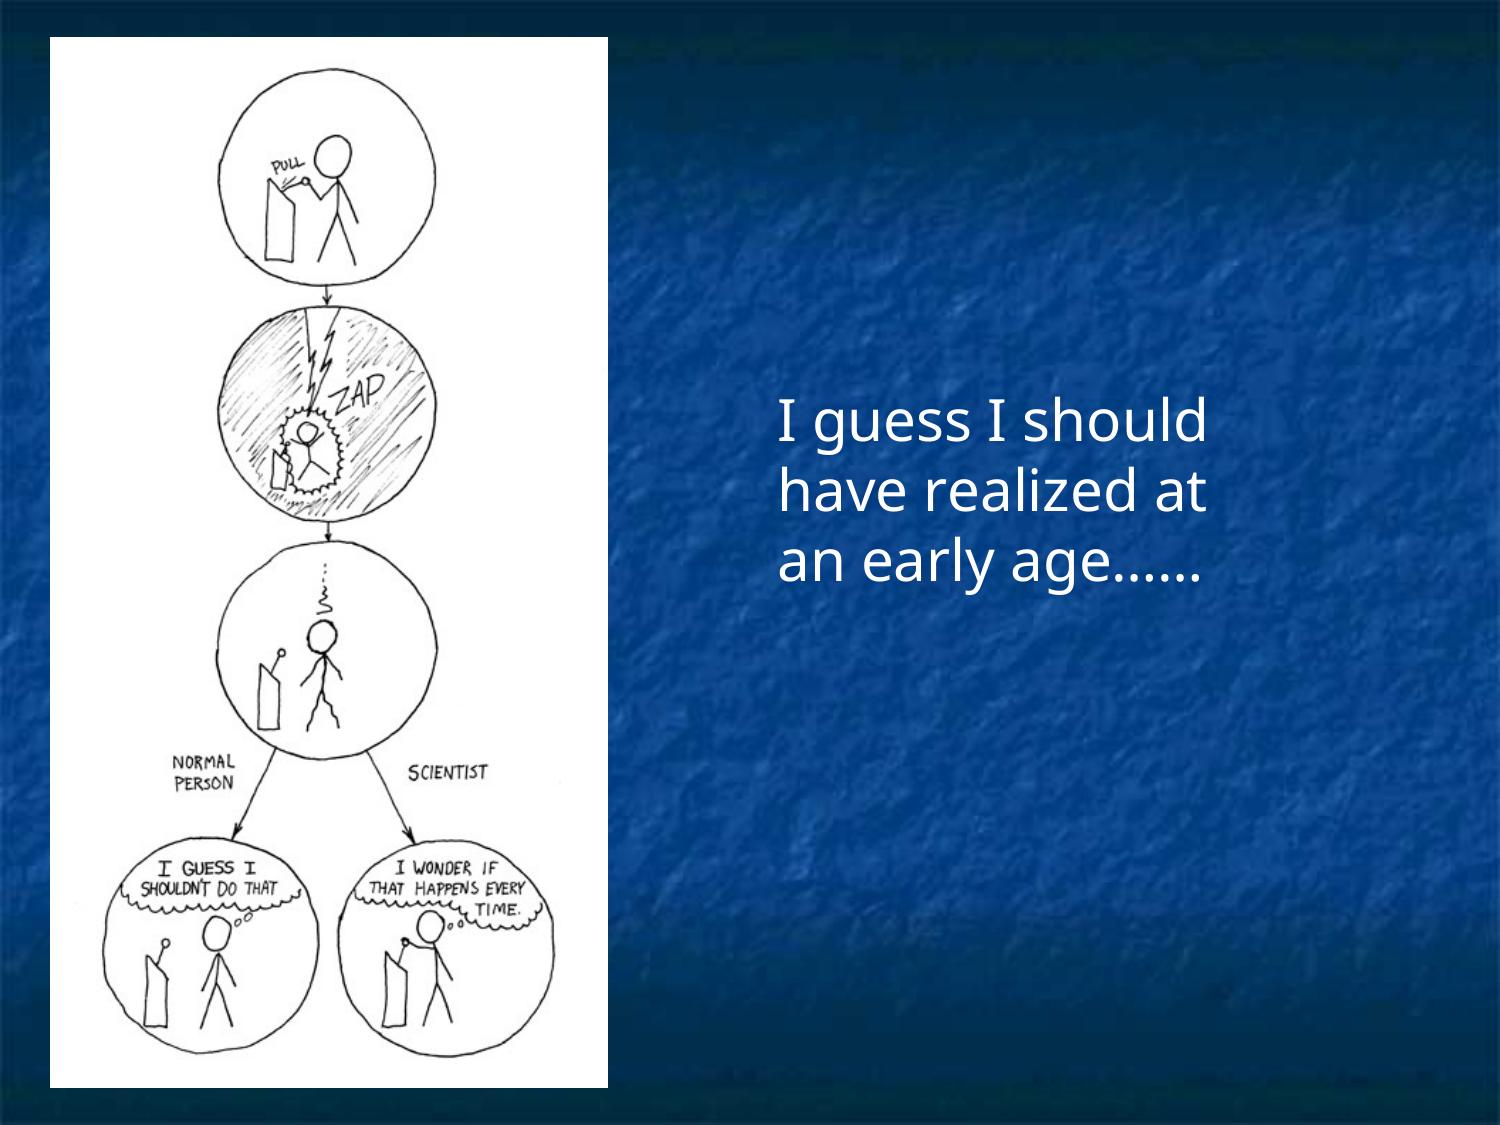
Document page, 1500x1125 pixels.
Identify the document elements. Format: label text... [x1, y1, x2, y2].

text_box I guess I should have realized at an early age…… [762, 375, 1266, 601]
picture [0, 0, 1500, 1125]
